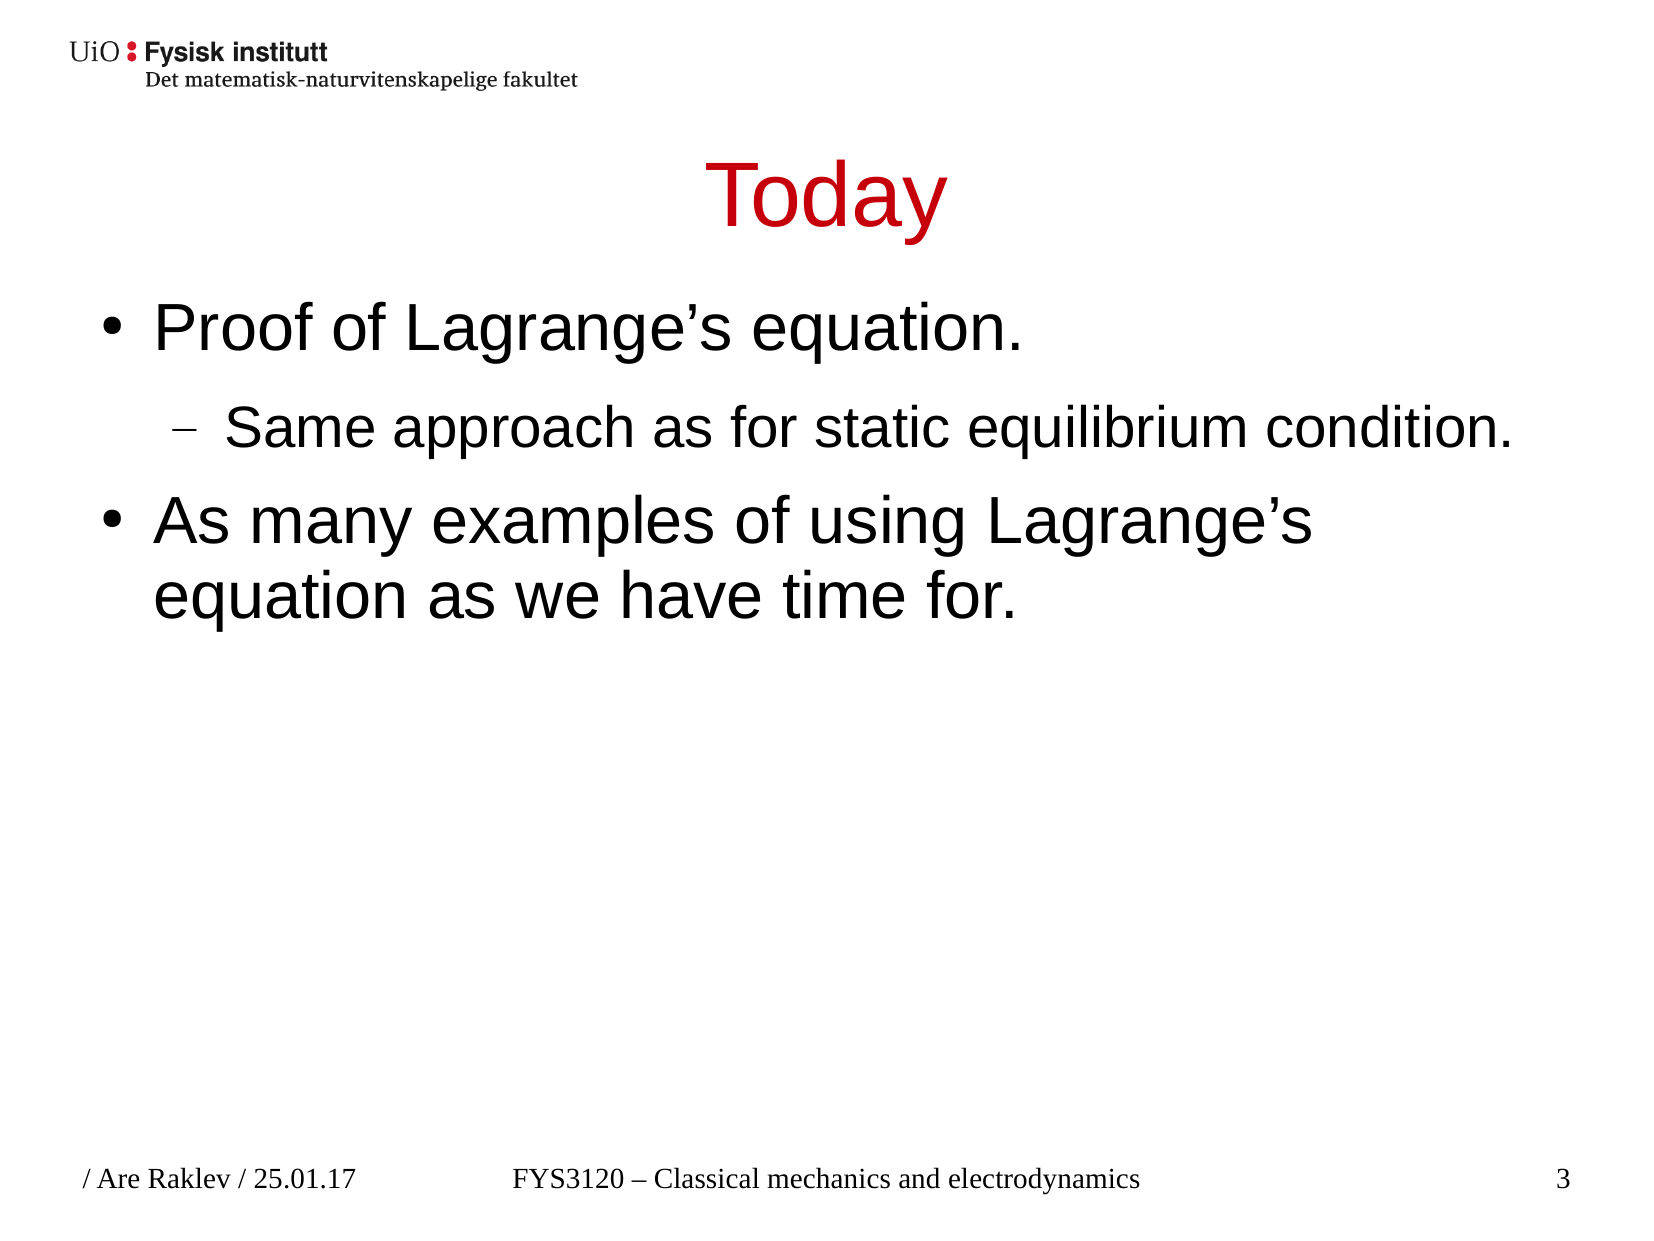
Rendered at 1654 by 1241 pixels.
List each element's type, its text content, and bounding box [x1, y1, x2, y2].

picture [68, 37, 581, 93]
list Proof of Lagrange’s equation. Same approach as for static equilibrium condition. As many examples of using Lagrange’s equation as we have time for. [82, 290, 1571, 1094]
title Today [82, 90, 1571, 290]
